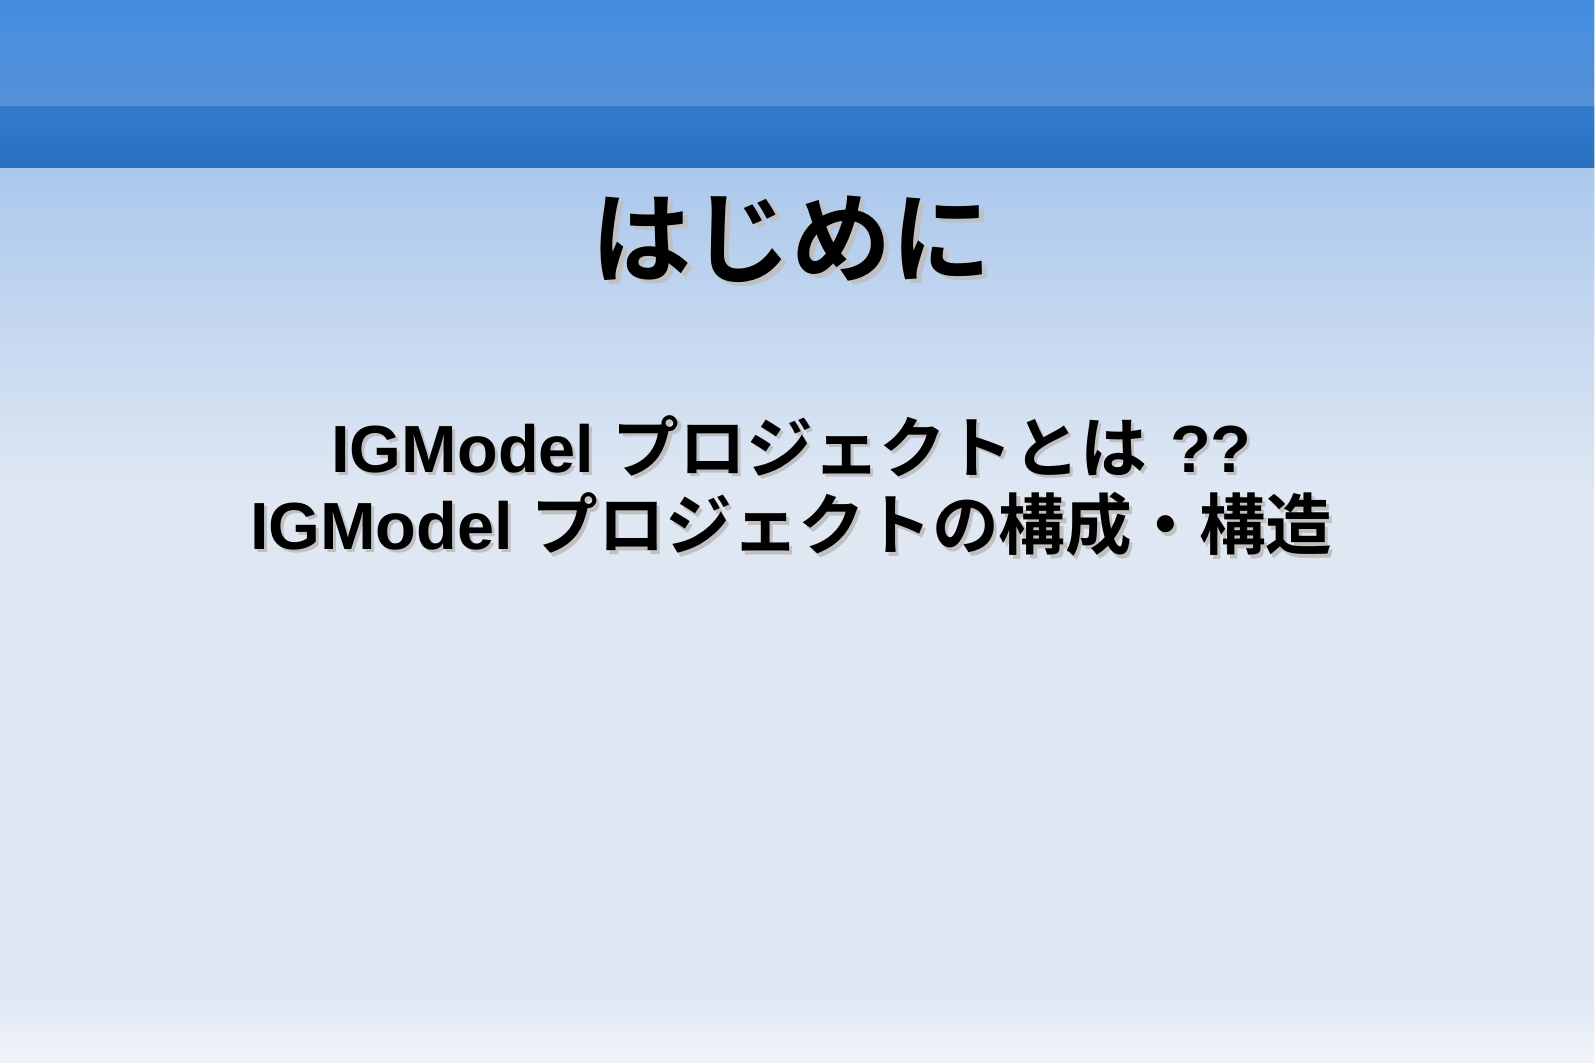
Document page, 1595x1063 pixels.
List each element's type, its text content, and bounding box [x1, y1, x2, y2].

picture [0, 0, 1595, 1063]
subtitle はじめに IGModel プロジェクトとは ?? IGModel プロジェクトの構成・構造 [74, 0, 1510, 951]
